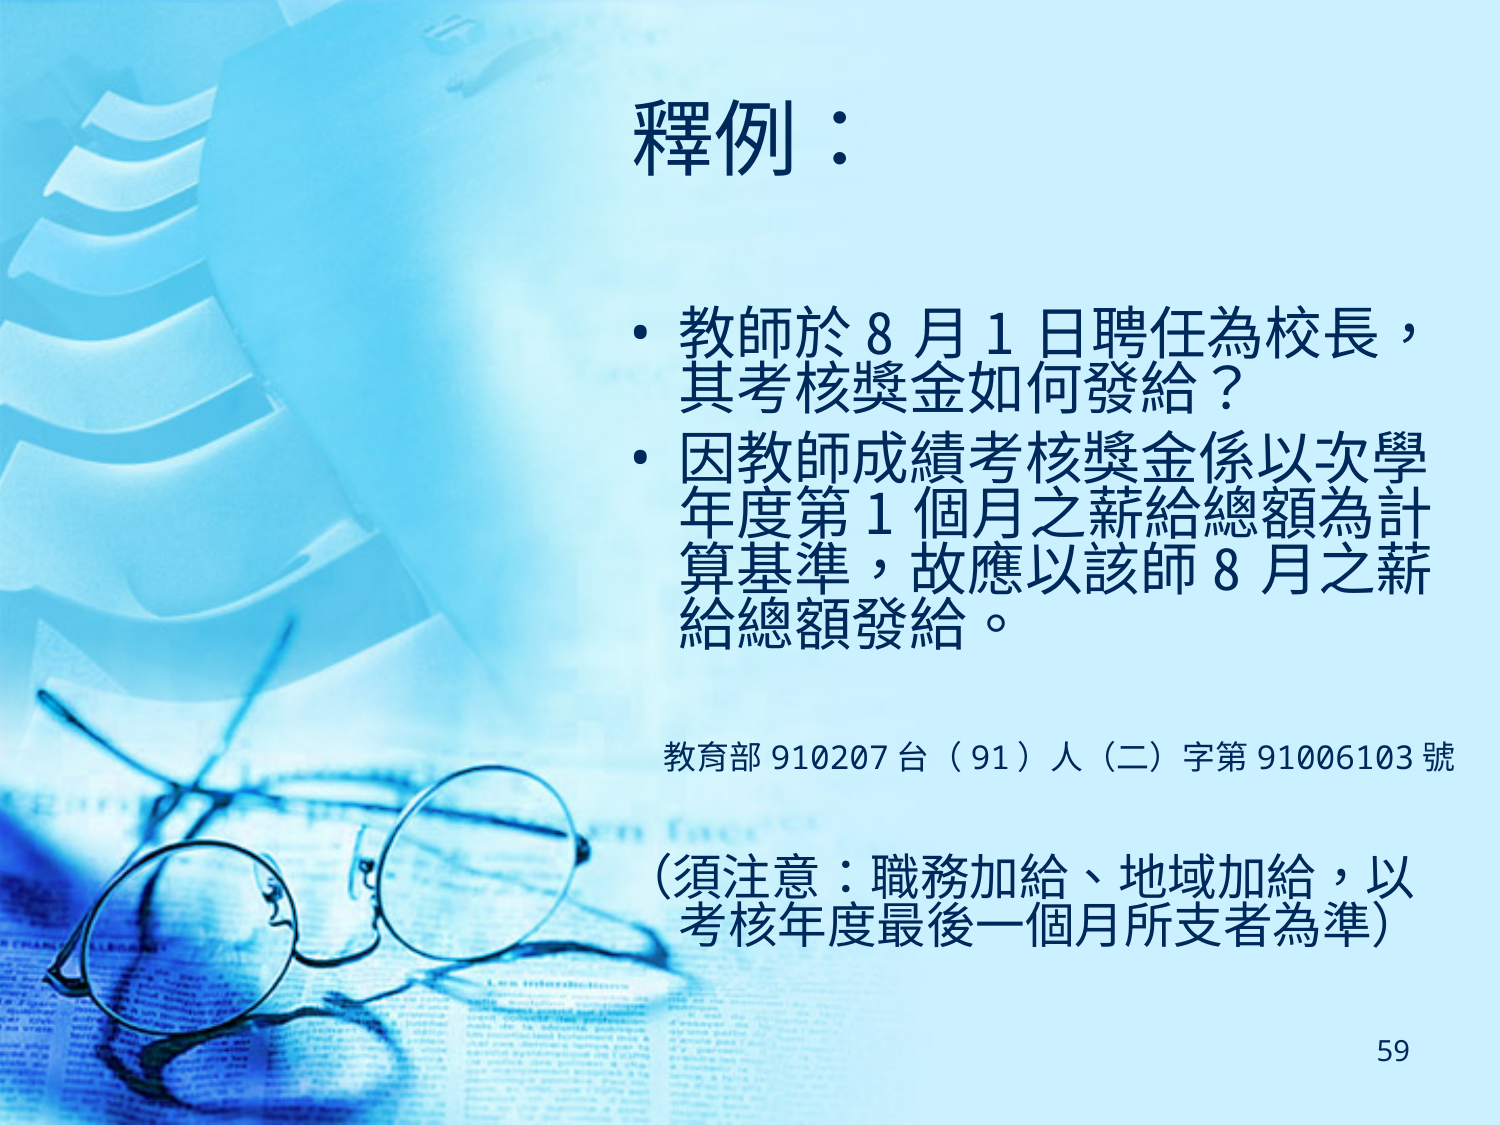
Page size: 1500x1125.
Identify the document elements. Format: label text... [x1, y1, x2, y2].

title 釋例： [596, 42, 917, 231]
list 教師於8月1日聘任為校長，其考核獎金如何發給？ 因教師成績考核獎金係以次學年度第1個月之薪給總額為計算基準，故應以該師8月之薪給總額發給。 教育部910207台（91）人（二）字第91006103號 （須注意：職務加給、地域加給，以考核年度最後一個月所支者為準） [608, 302, 1473, 977]
picture [0, 0, 1500, 1125]
